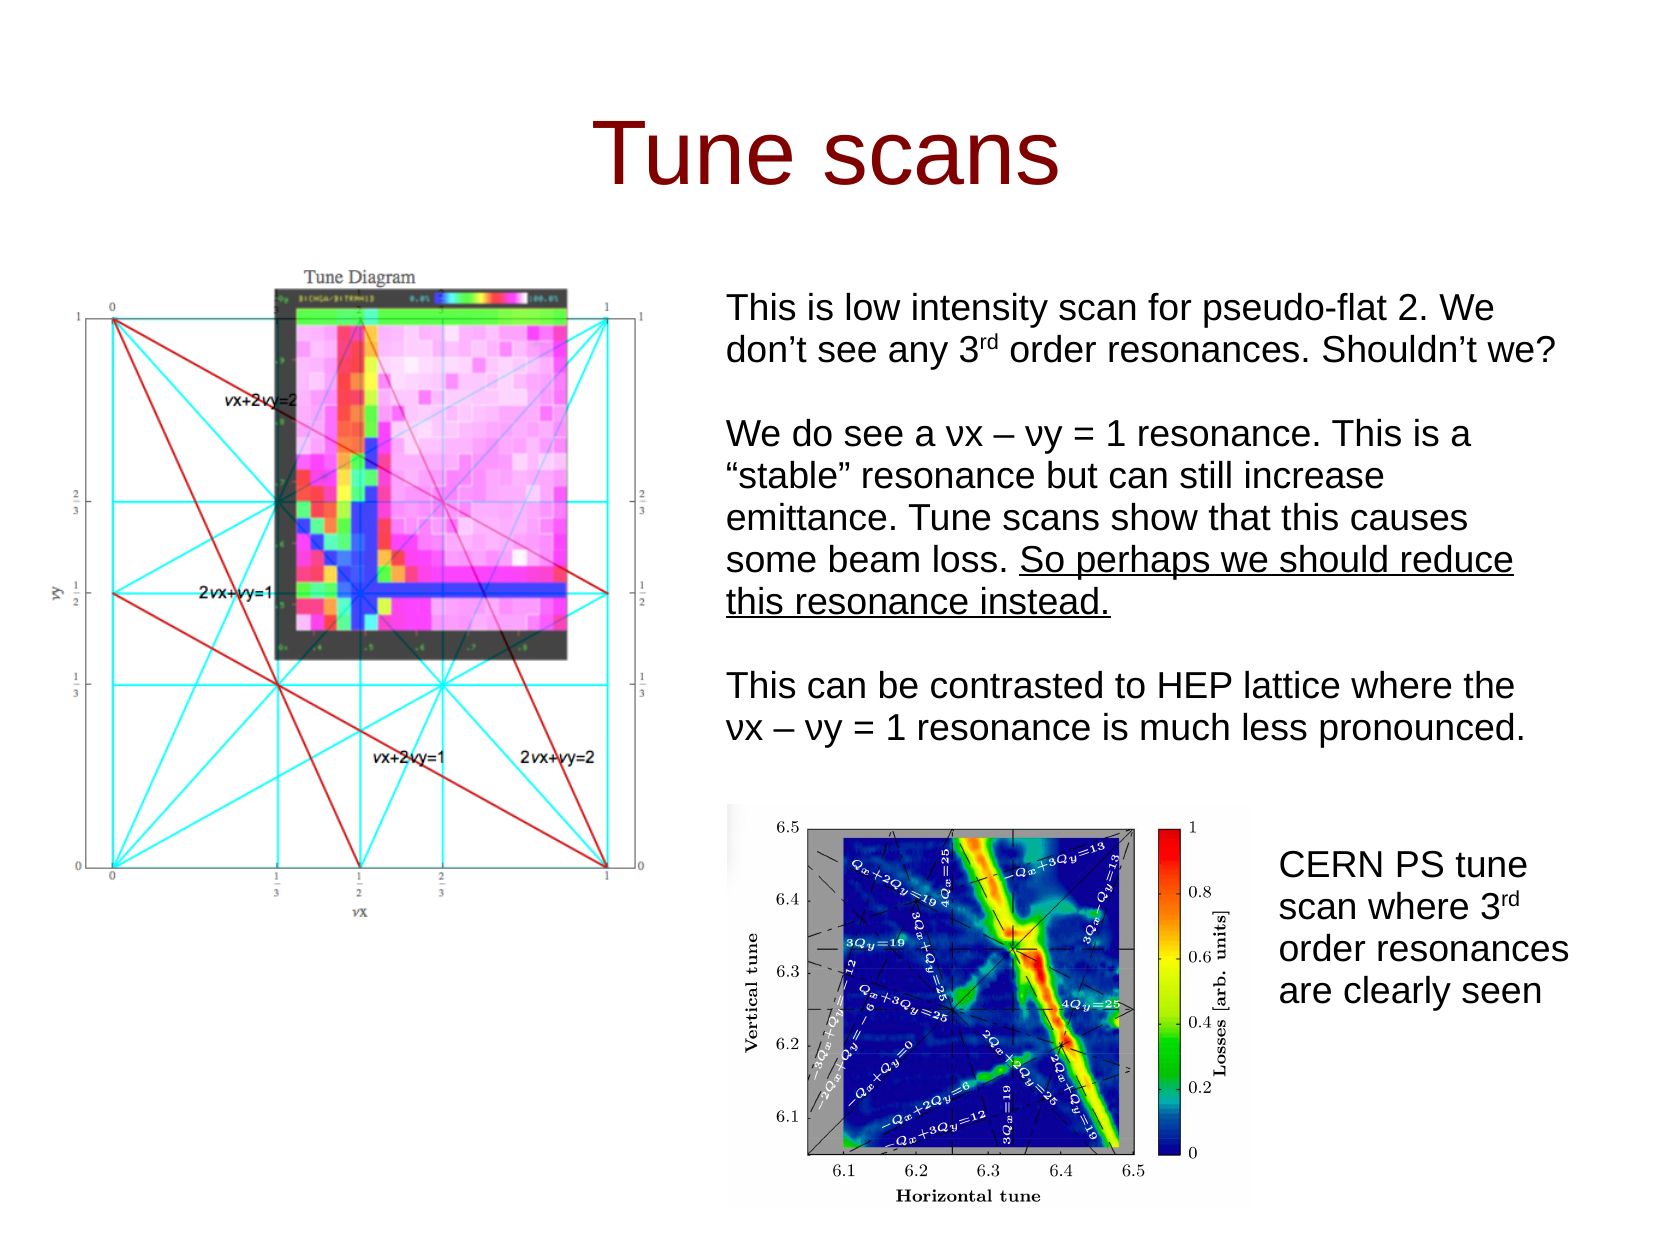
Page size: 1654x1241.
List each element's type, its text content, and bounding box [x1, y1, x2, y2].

title Tune scans [82, 49, 1571, 257]
picture [727, 804, 1253, 1209]
text_box CERN PS tune scan where 3rd order resonances are clearly seen [1263, 836, 1621, 1061]
text_box This is low intensity scan for pseudo-flat 2. We don’t see any 3rd order resonances. Shouldn’t we? We do see a νx – νy = 1 resonance. This is a “stable” resonance but can still increase emittance. Tune scans show that this causes some beam loss. So perhaps we should reduce this resonance instead. This can be contrasted to HEP lattice where the νx – νy = 1 resonance is much less pronounced. [711, 278, 1574, 877]
picture [48, 269, 649, 923]
